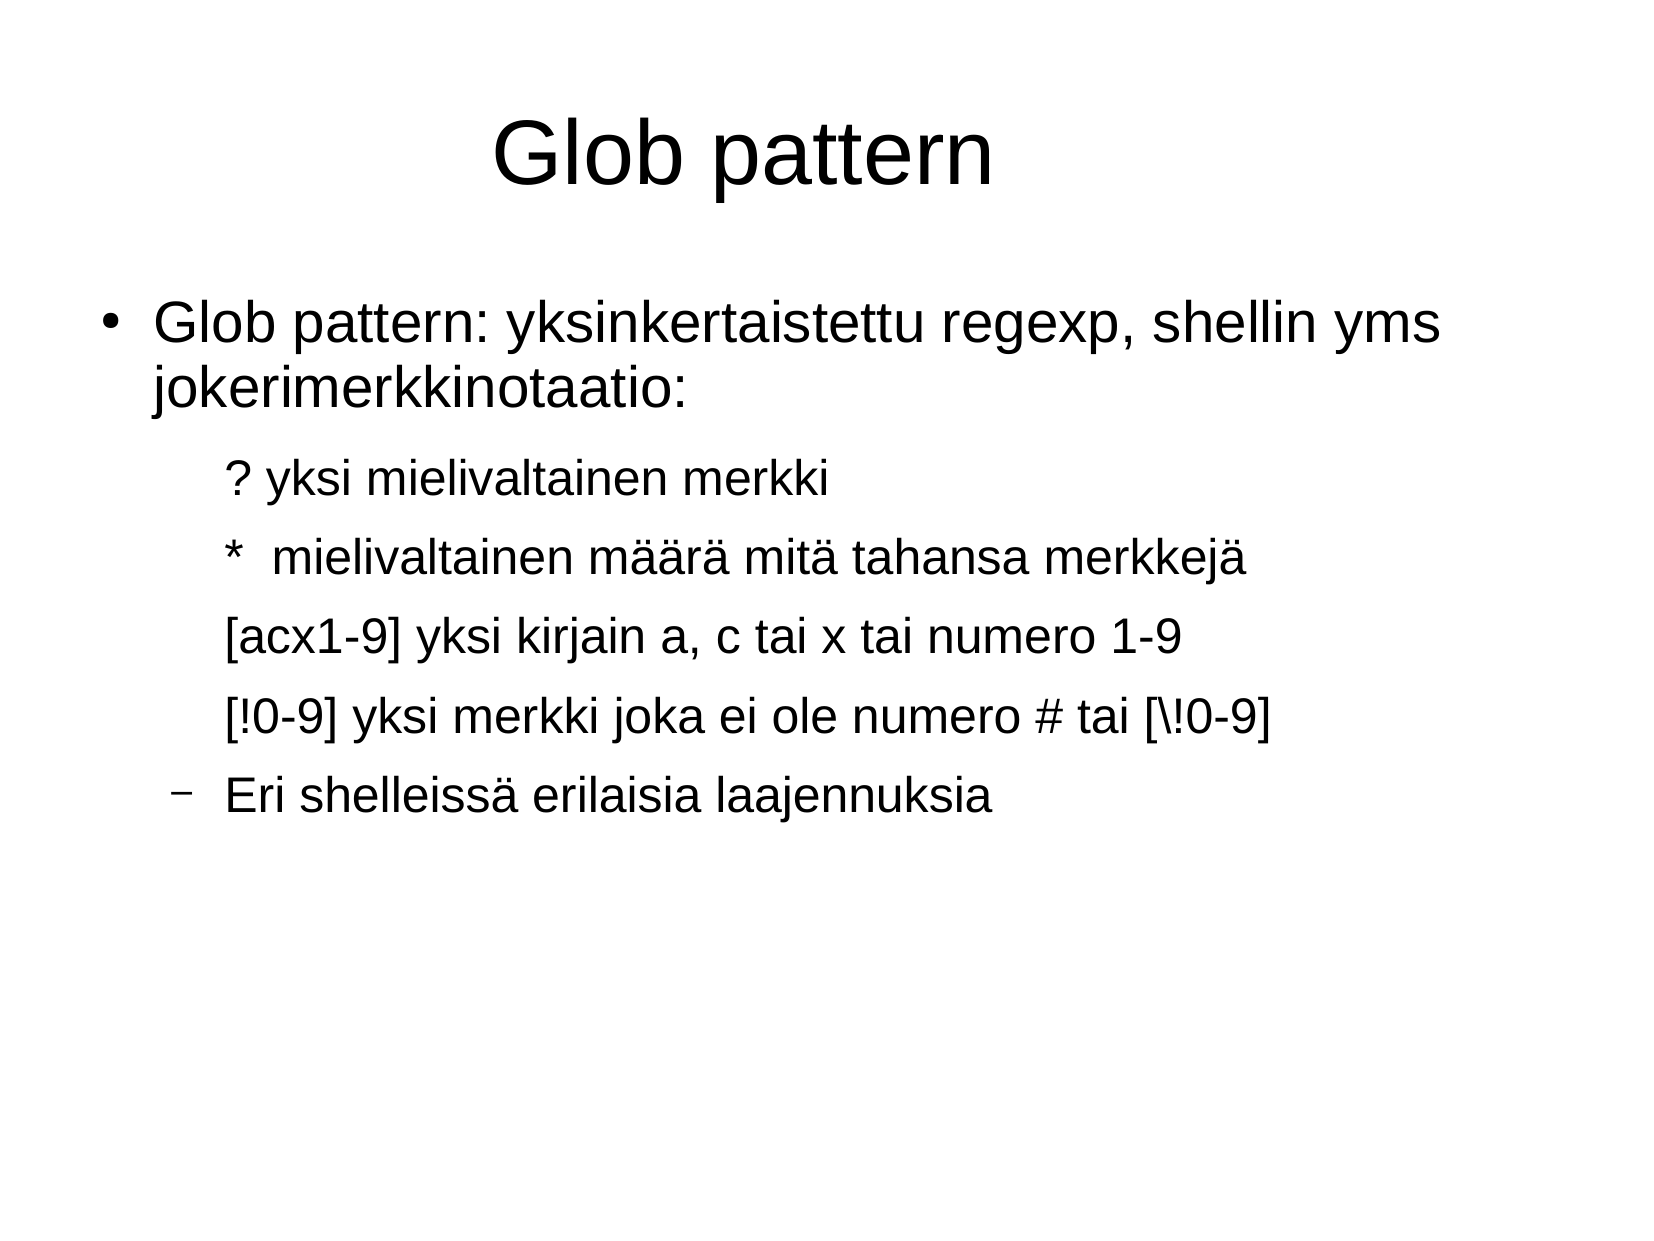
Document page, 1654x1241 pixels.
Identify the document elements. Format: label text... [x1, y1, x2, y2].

list Glob pattern: yksinkertaistettu regexp, shellin yms jokerimerkkinotaatio: ? yksi mielivaltainen merkki * mielivaltainen määrä mitä tahansa merkkejä [acx1-9] yksi kirjain a, c tai x tai numero 1-9 [!0-9] yksi merkki joka ei ole numero # tai [\!0-9] Eri shelleissä erilaisia laajennuksia [82, 290, 1571, 1010]
title Glob pattern [0, 49, 1489, 257]
